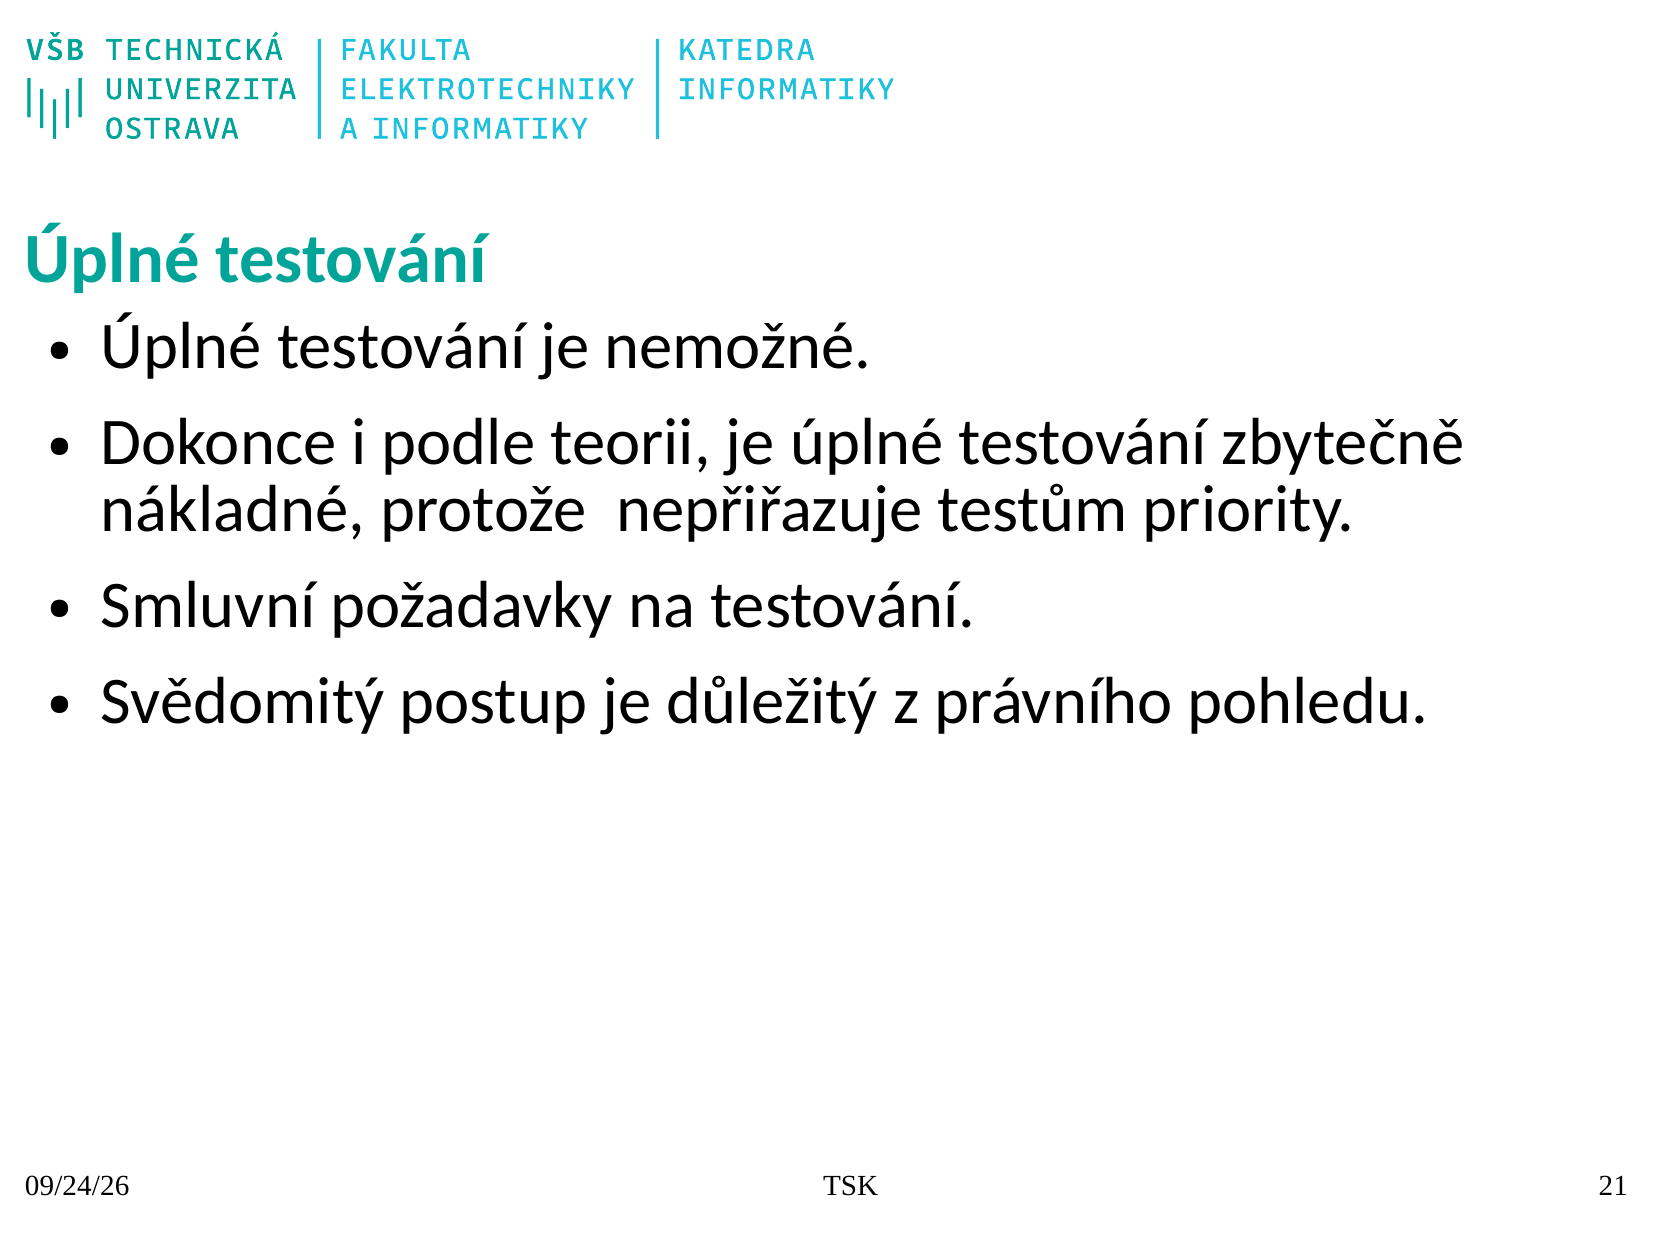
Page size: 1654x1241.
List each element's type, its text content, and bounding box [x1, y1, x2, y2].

list Úplné testování je nemožné. Dokonce i podle teorii, je úplné testování zbytečně nákladné, protože nepřiřazuje testům priority. Smluvní požadavky na testování. Svědomitý postup je důležitý z právního pohledu. [30, 318, 1629, 1146]
title Úplné testování [24, 169, 1629, 300]
picture [26, 31, 894, 139]
